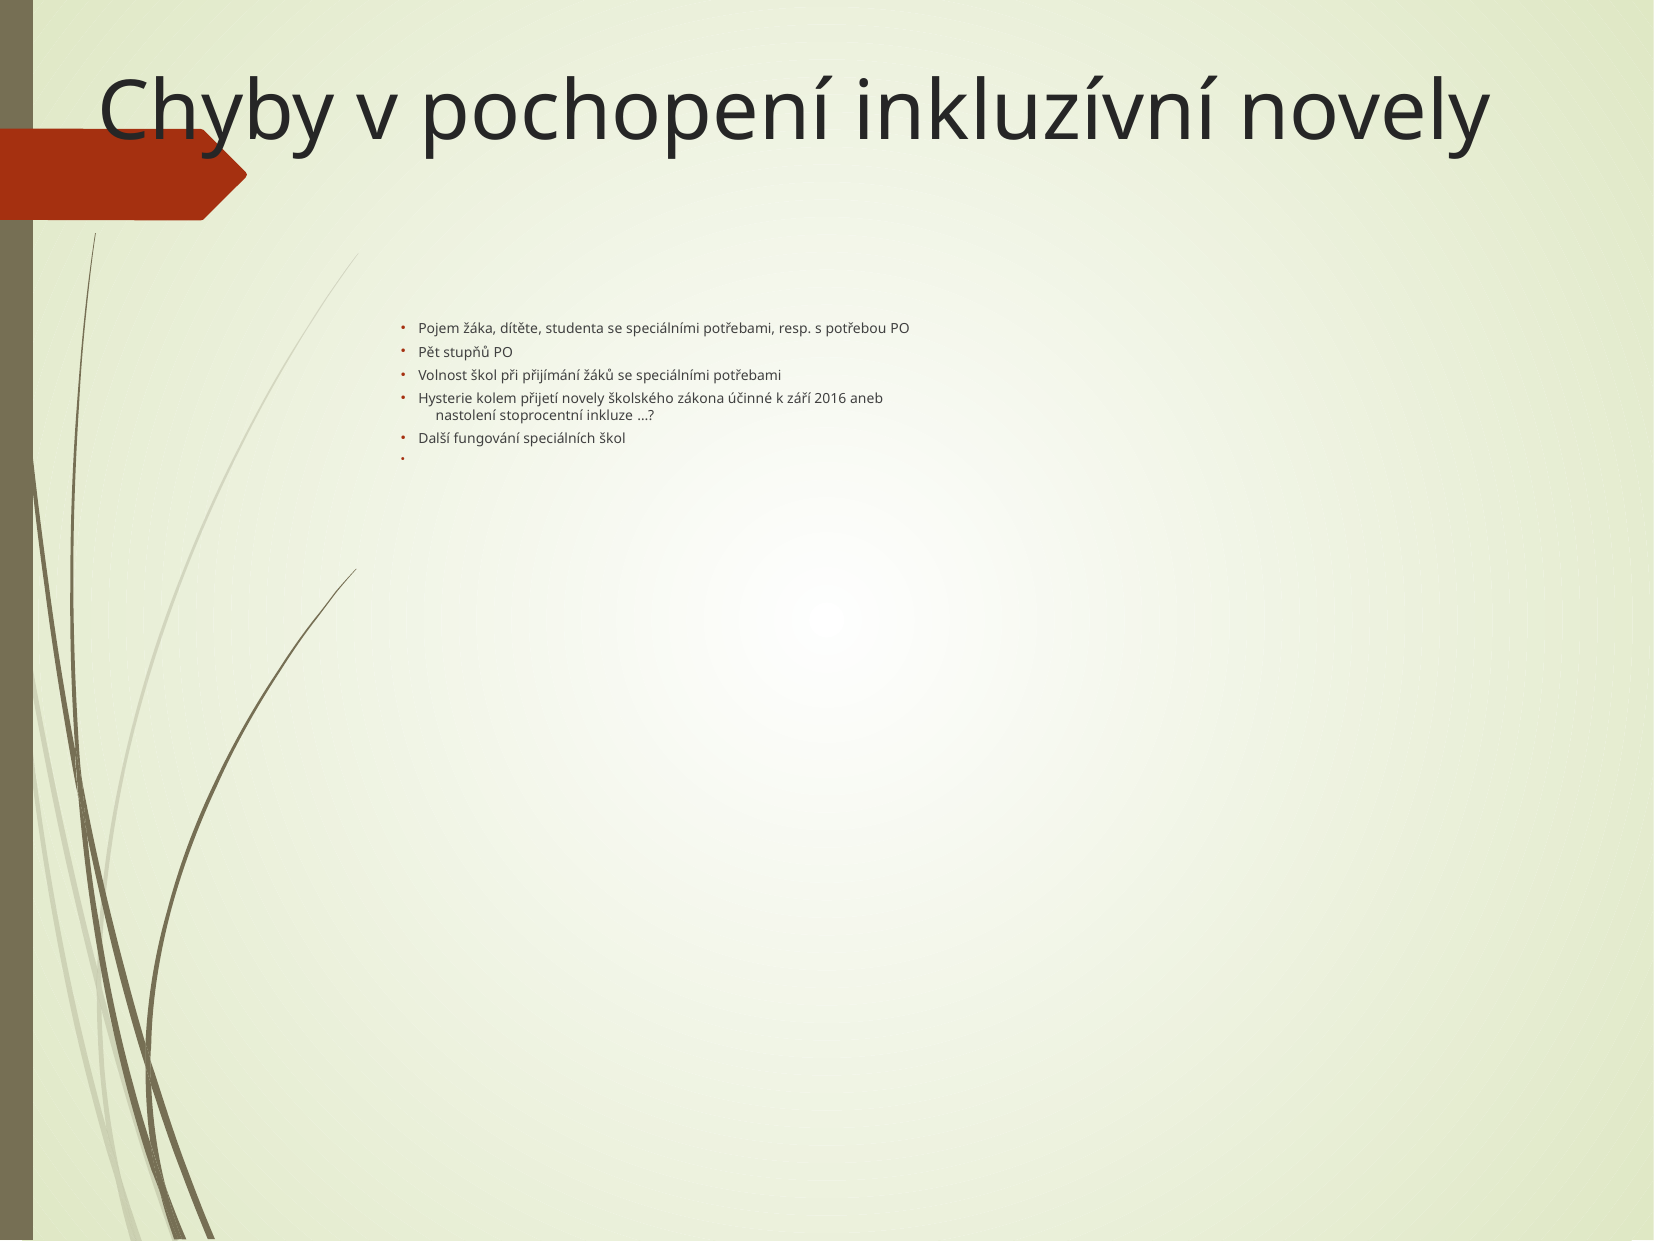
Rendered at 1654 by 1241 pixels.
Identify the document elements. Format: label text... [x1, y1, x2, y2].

list Pojem žáka, dítěte, studenta se speciálními potřebami, resp. s potřebou PO Pět stupňů PO Volnost škol při přijímání žáků se speciálními potřebami Hysterie kolem přijetí novely školského zákona účinné k září 2016 aneb nastolení stoprocentní inkluze …? Další fungování speciálních škol [0, 290, 1489, 1010]
title Chyby v pochopení inkluzívní novely [0, 49, 1489, 257]
